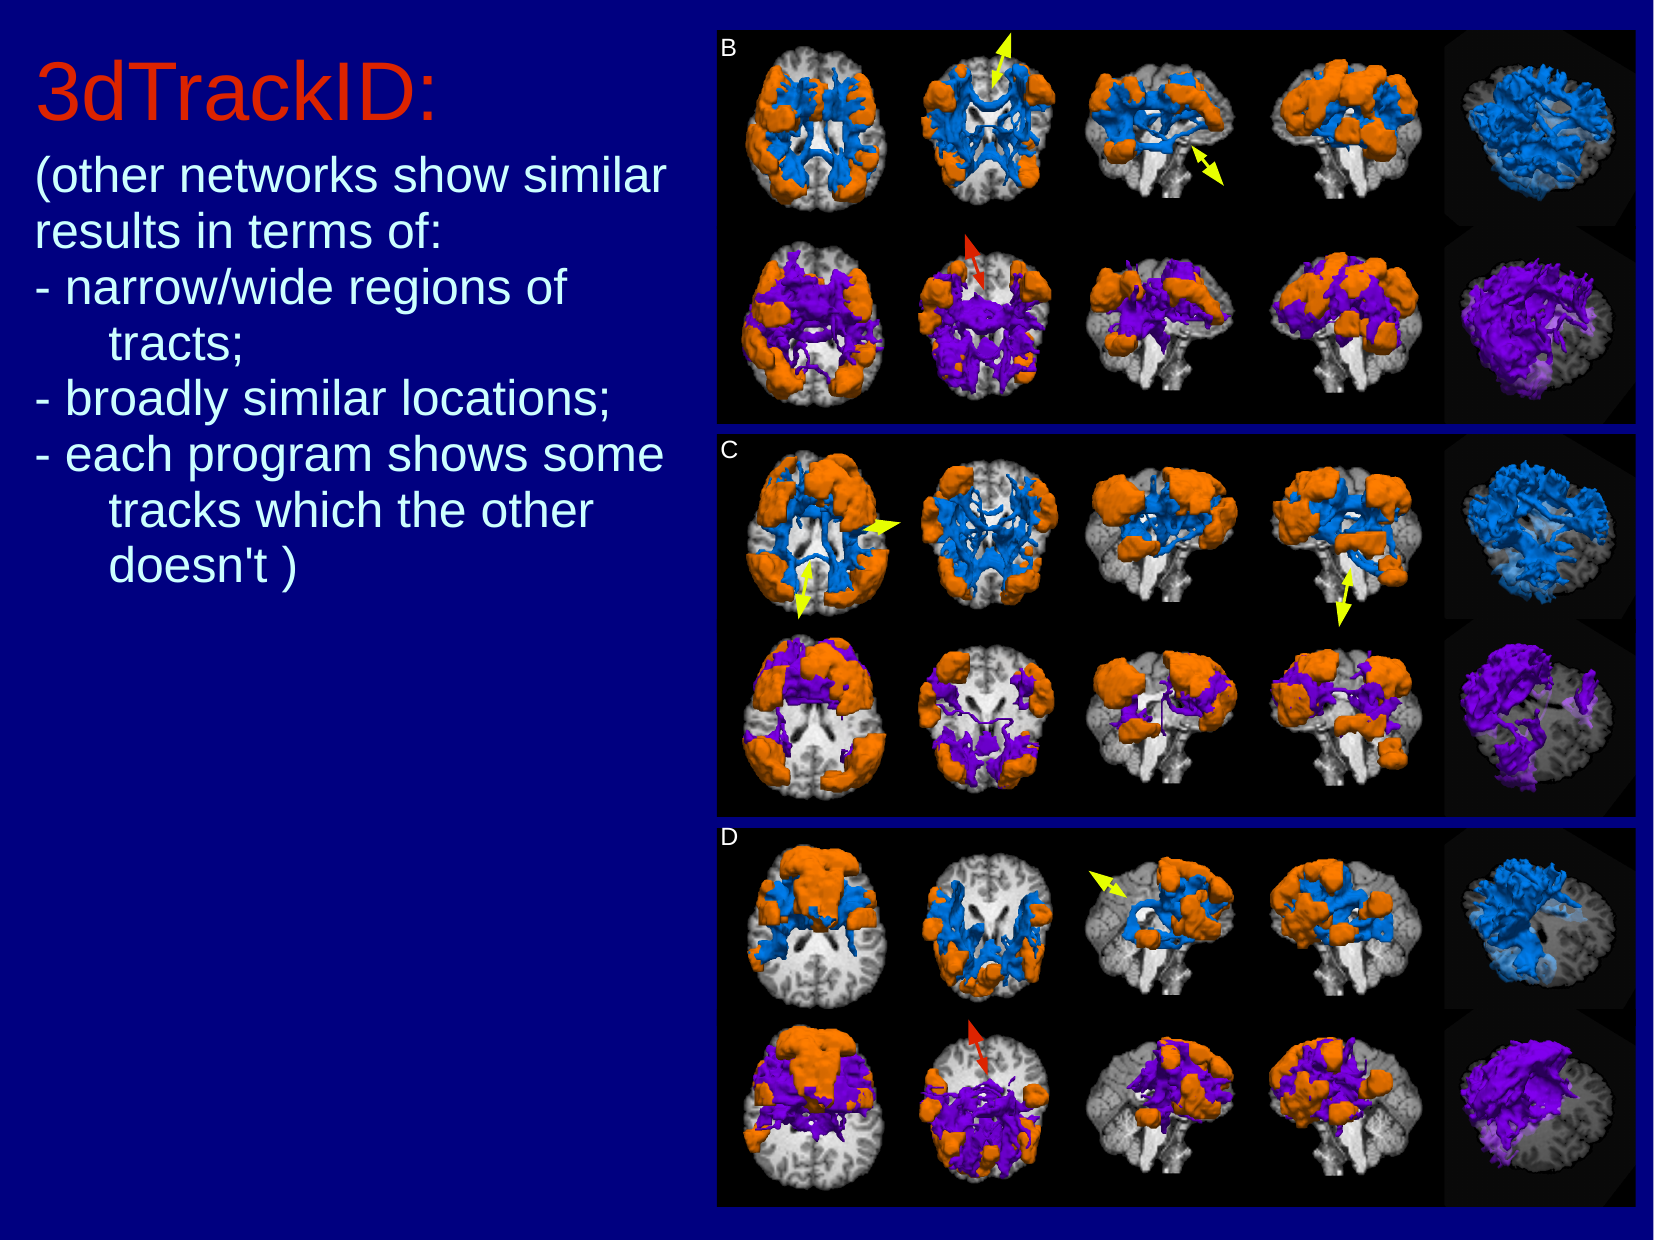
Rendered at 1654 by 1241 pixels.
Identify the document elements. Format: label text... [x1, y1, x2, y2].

text_box (other networks show similar results in terms of: - narrow/wide regions of tracts; - broadly similar locations; - each program shows some tracks which the other doesn't ) [19, 140, 717, 632]
text_box C [705, 428, 768, 486]
title 3dTrackID: [35, 23, 677, 140]
picture [716, 828, 1636, 1207]
text_box D [705, 815, 768, 873]
text_box B [705, 26, 766, 85]
picture [716, 434, 1636, 817]
picture [716, 30, 1636, 424]
